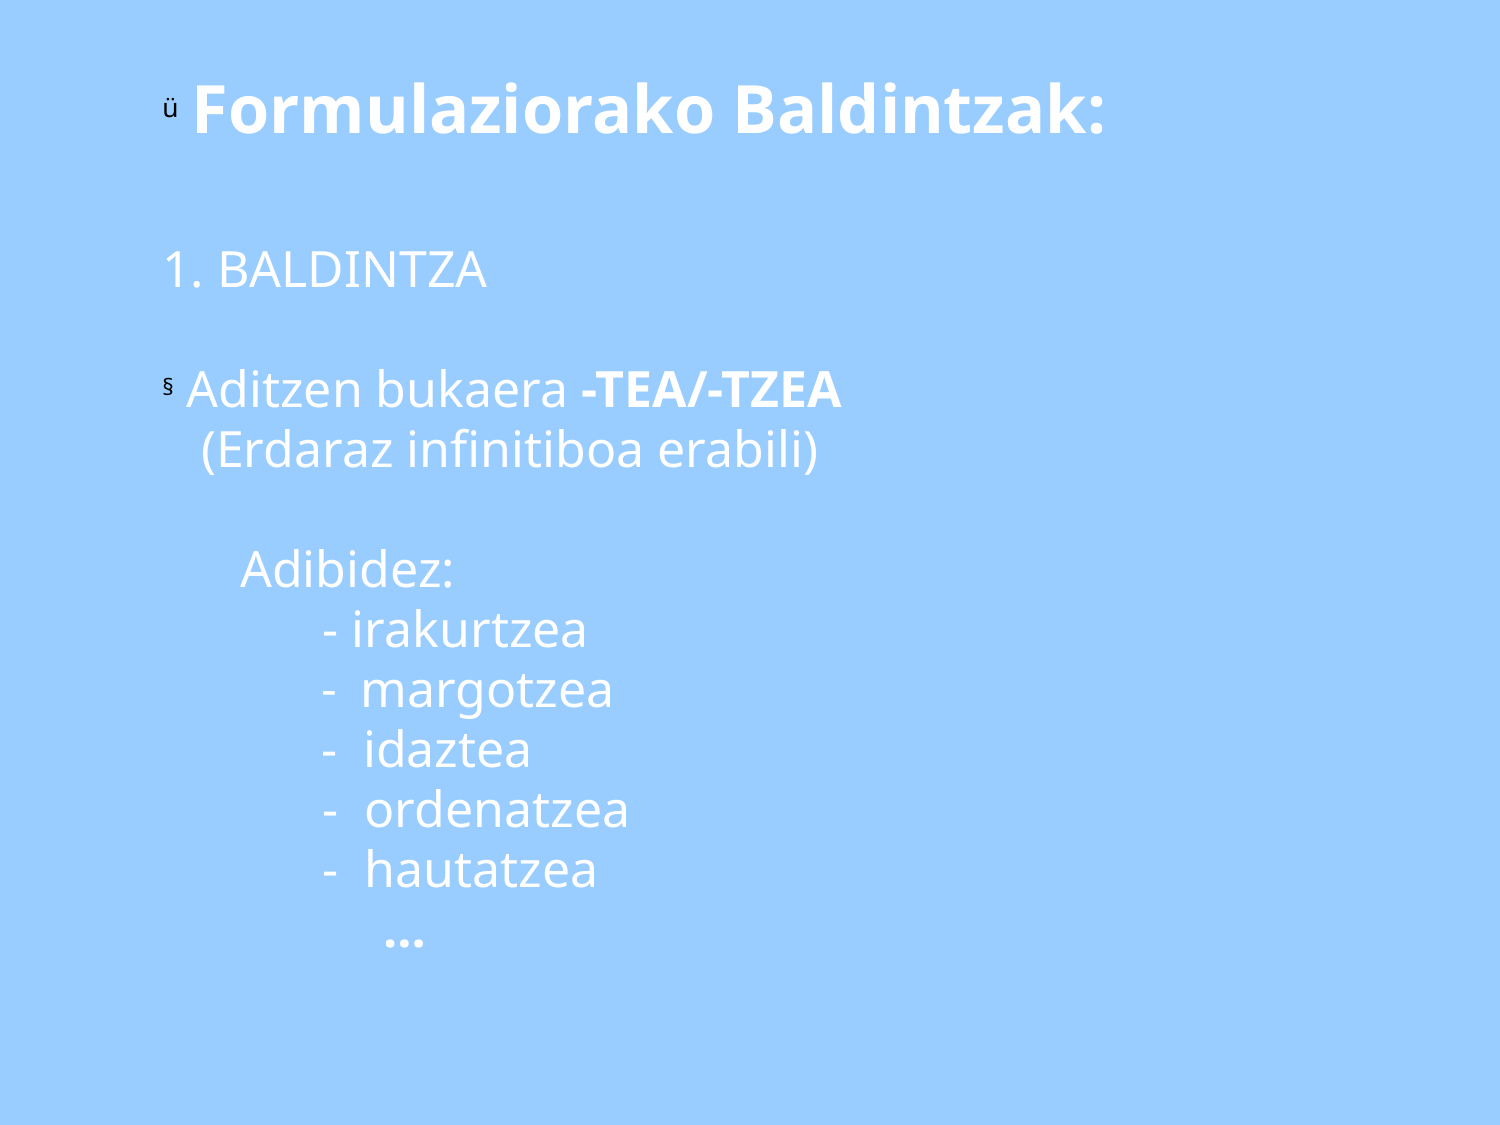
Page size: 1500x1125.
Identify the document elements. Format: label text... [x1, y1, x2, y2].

text_box Formulaziorako Baldintzak: 1. BALDINTZA Aditzen bukaera -TEA/-TZEA (Erdaraz infinitiboa erabili) Adibidez: - irakurtzea - margotzea - idaztea - ordenatzea - hautatzea … [147, 59, 1365, 965]
